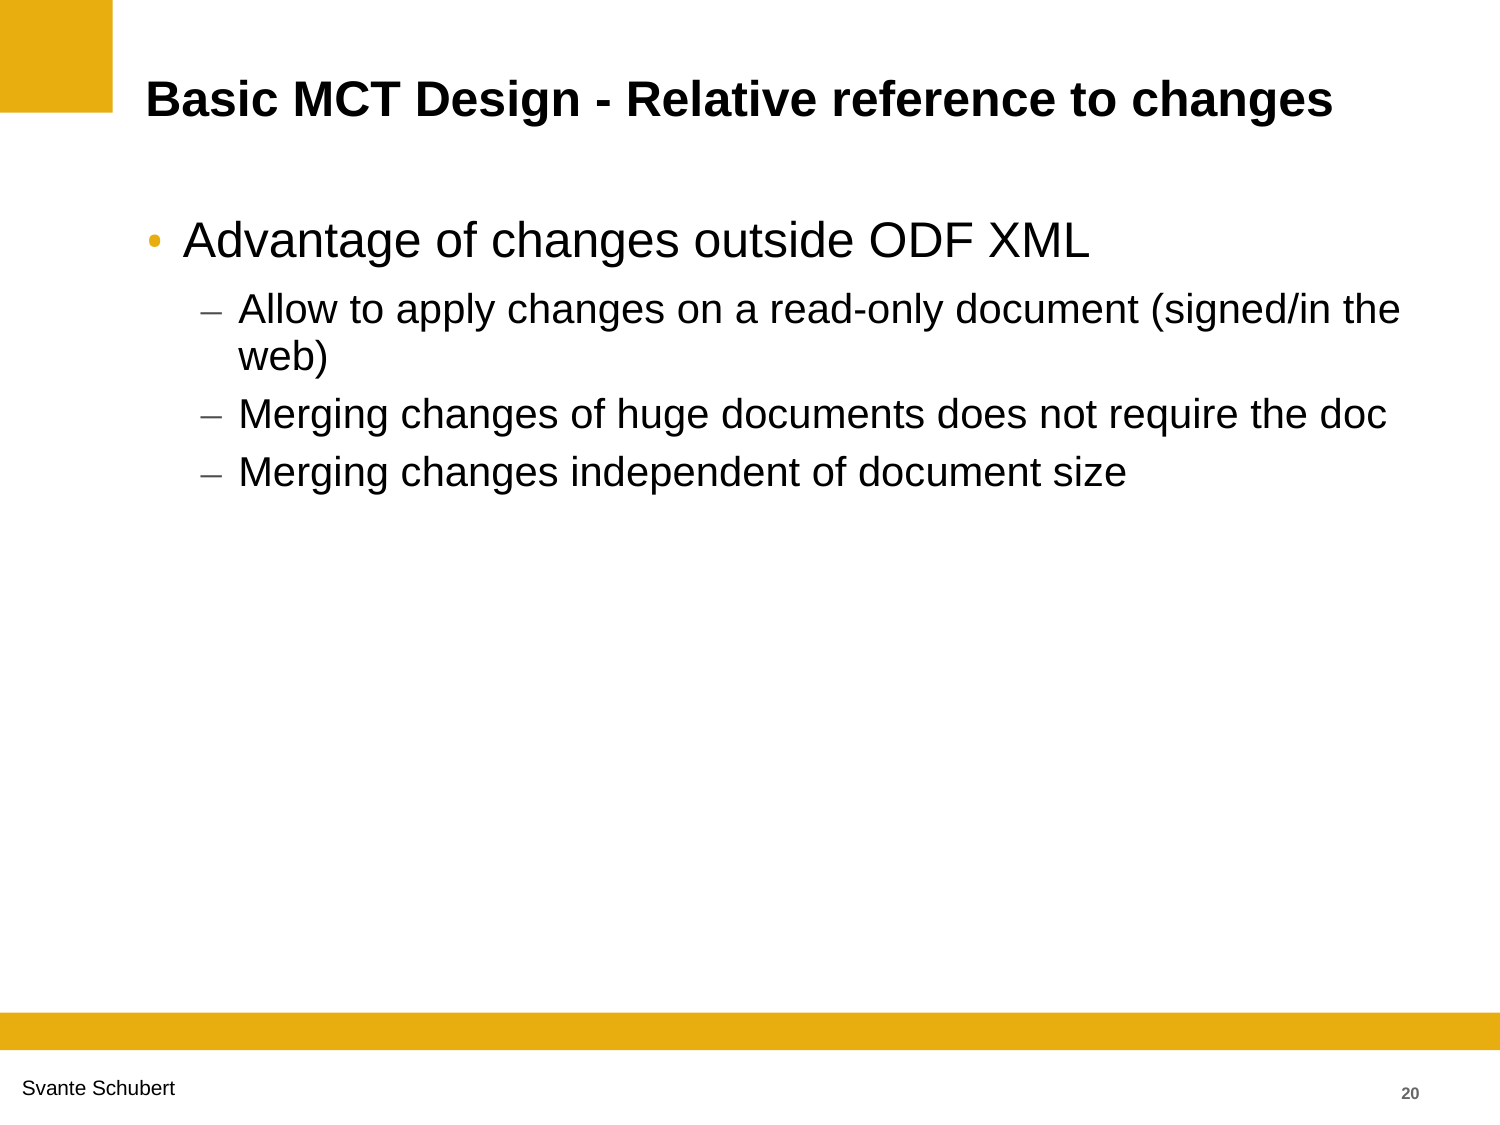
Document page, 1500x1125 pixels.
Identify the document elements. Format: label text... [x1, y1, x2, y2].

list Advantage of changes outside ODF XML Allow to apply changes on a read-only document (signed/in the web) Merging changes of huge documents does not require the doc Merging changes independent of document size [145, 212, 1423, 922]
title Basic MCT Design - Relative reference to changes [145, 67, 1388, 212]
